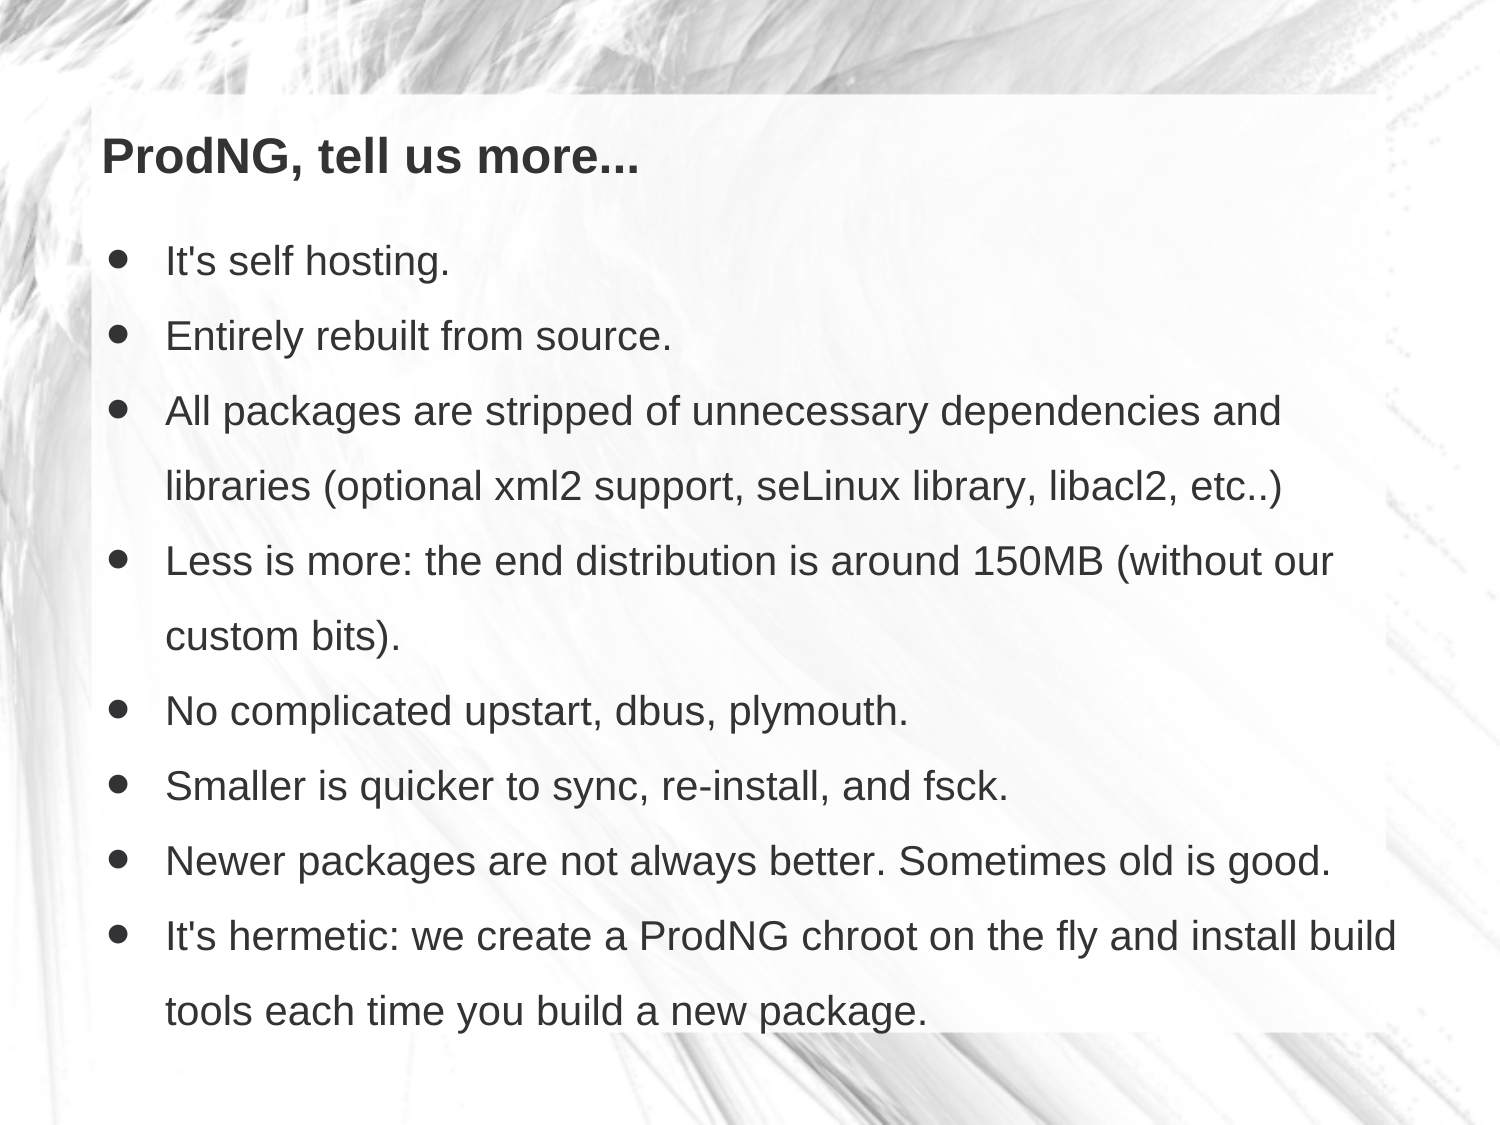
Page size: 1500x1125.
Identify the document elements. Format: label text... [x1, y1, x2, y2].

picture [0, 0, 1500, 1125]
title ProdNG, tell us more... [61, 108, 1412, 205]
list It's self hosting. Entirely rebuilt from source. All packages are stripped of unnecessary dependencies and libraries (optional xml2 support, seLinux library, libacl2, etc..) Less is more: the end distribution is around 150MB (without our custom bits). No complicated upstart, dbus, plymouth. Smaller is quicker to sync, re-install, and fsck. Newer packages are not always better. Sometimes old is good. It's hermetic: we create a ProdNG chroot on the fly and install build tools each time you build a new package. [75, 193, 1426, 1036]
